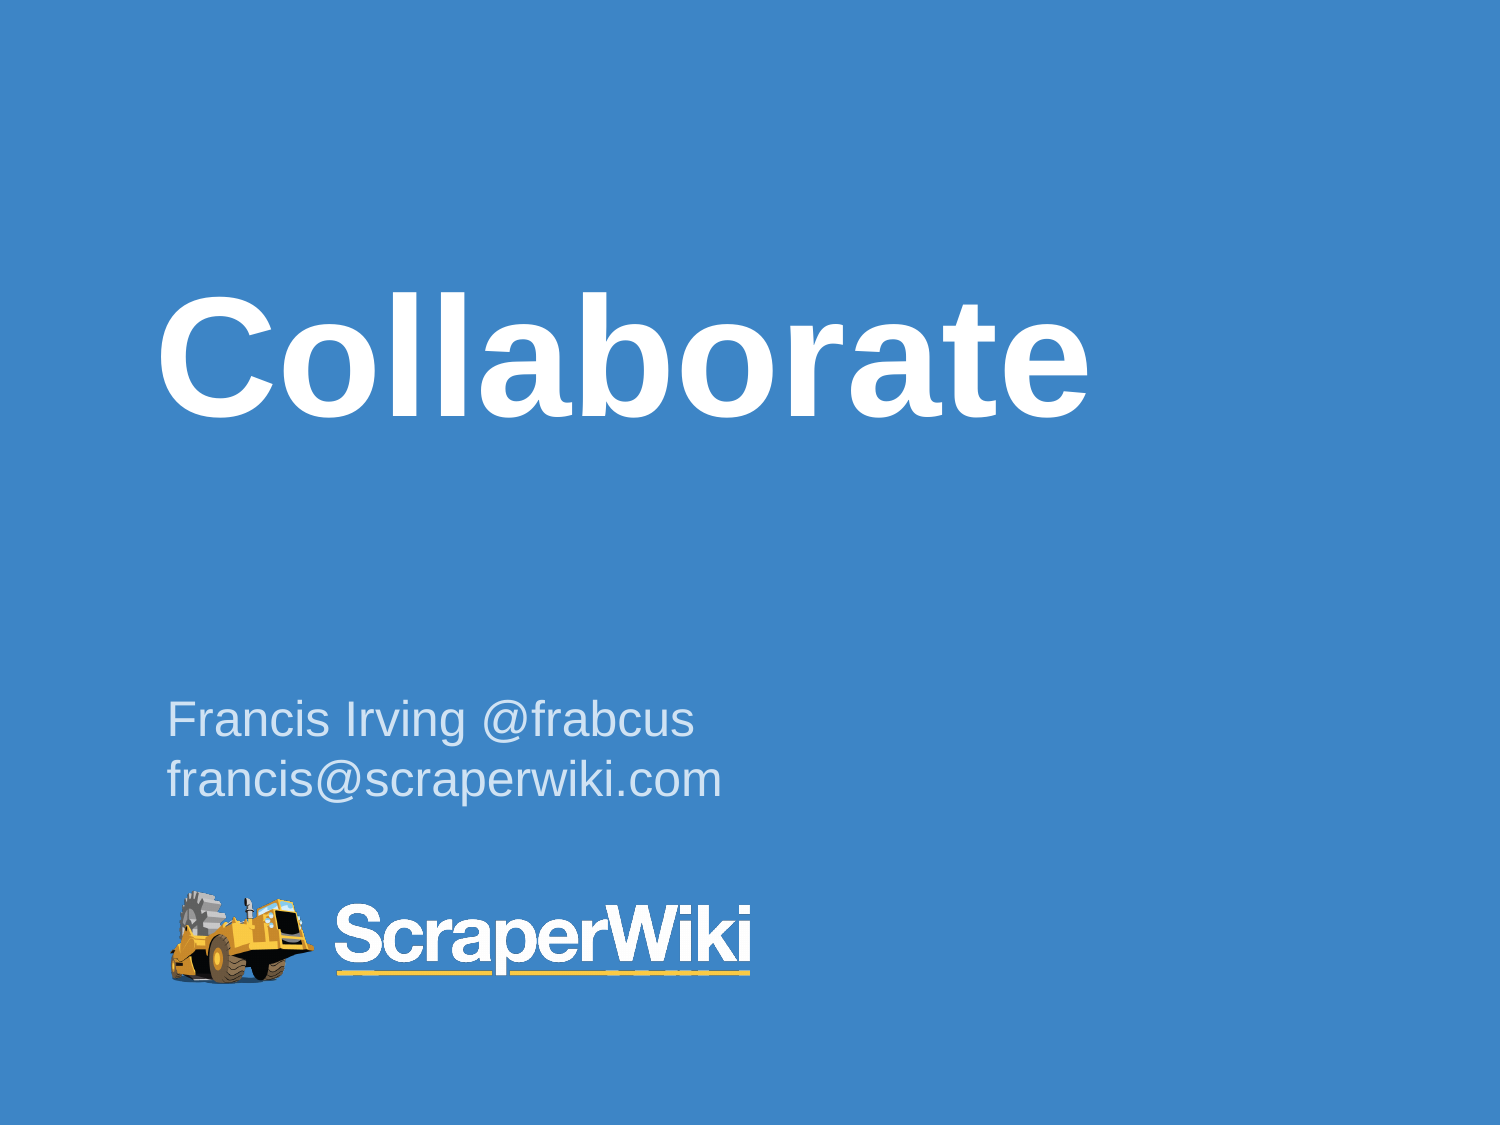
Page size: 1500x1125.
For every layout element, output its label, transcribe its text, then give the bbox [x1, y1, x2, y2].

text_box Francis Irving @frabcus francis@scraperwiki.com [151, 670, 910, 880]
text_box Collaborate [139, 25, 1415, 671]
picture [156, 879, 762, 989]
